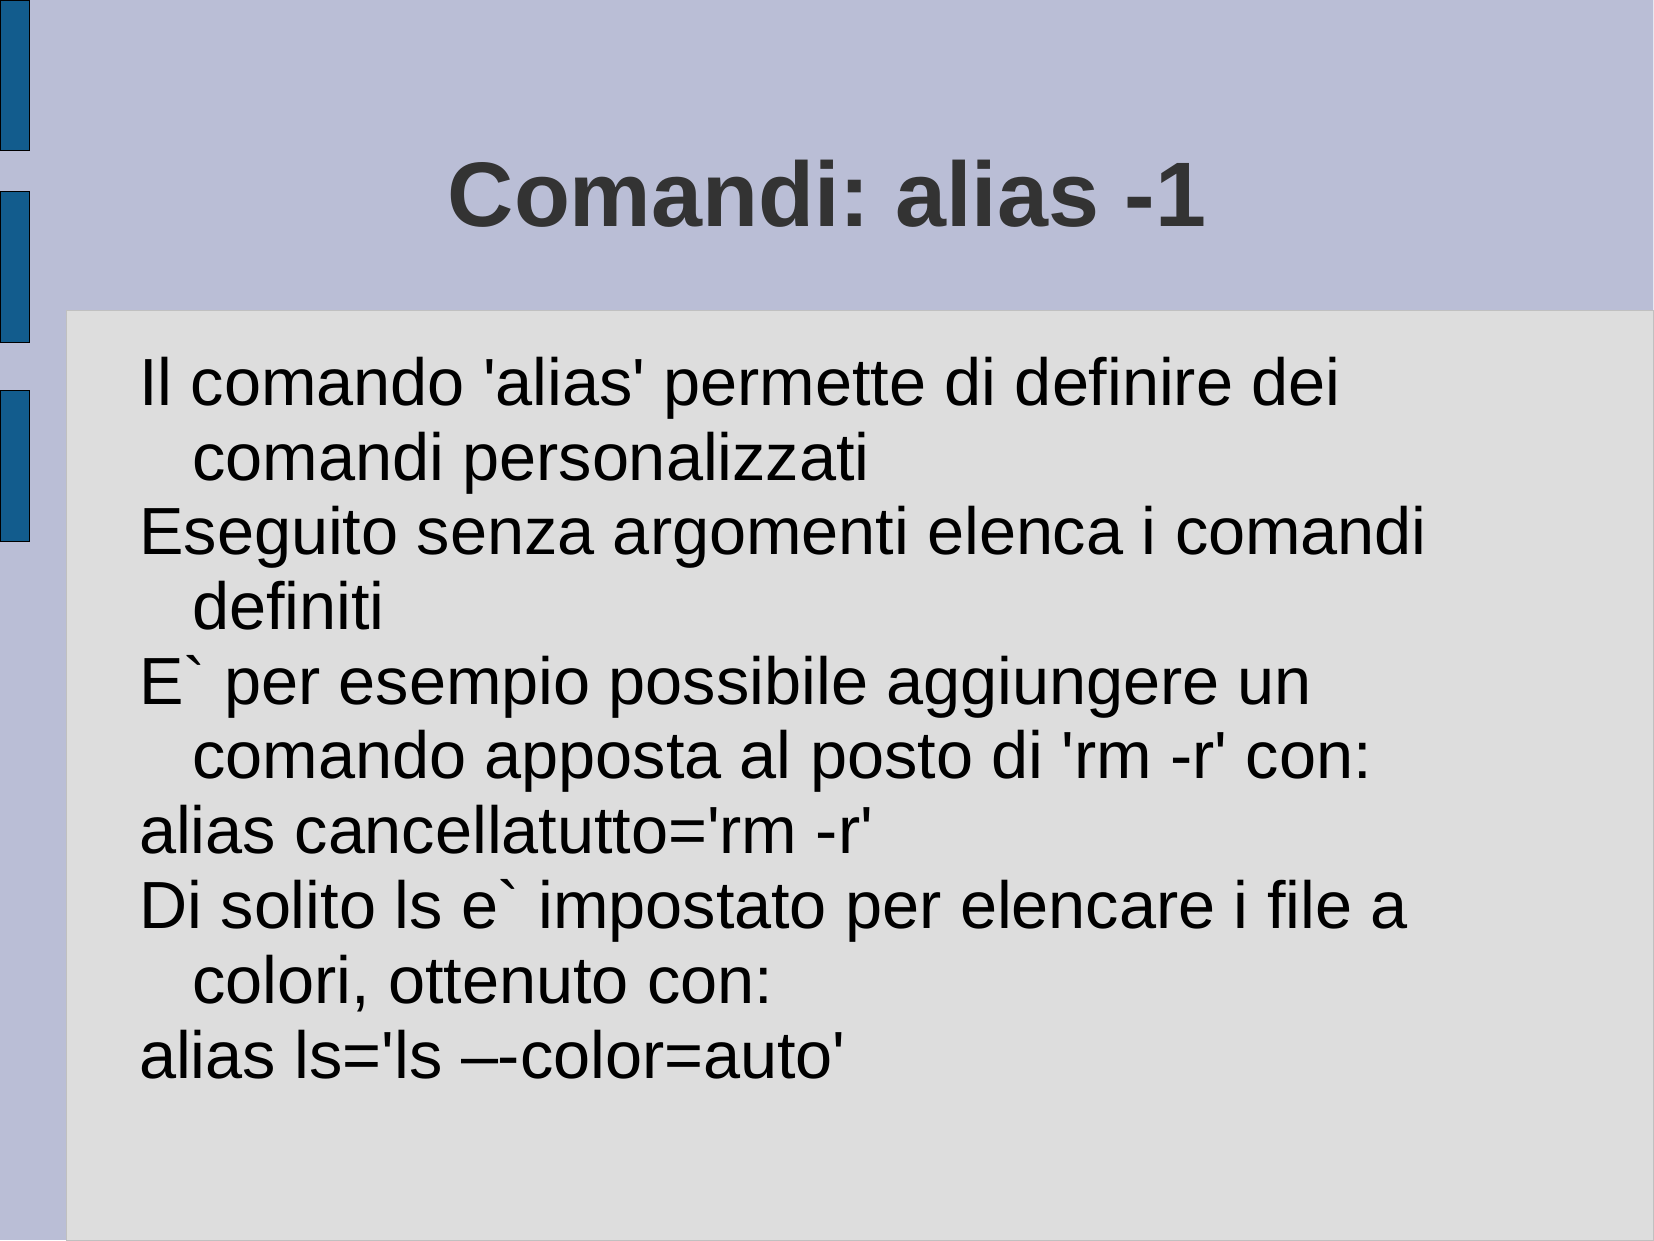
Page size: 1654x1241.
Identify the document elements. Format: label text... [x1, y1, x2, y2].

list Il comando 'alias' permette di definire dei comandi personalizzati Eseguito senza argomenti elenca i comandi definiti E` per esempio possibile aggiungere un comando apposta al posto di 'rm -r' con: alias cancellatutto='rm -r' Di solito ls e` impostato per elencare i file a colori, ottenuto con: alias ls='ls –-color=auto' [121, 344, 1534, 1127]
title Comandi: alias -1 [121, 91, 1534, 299]
